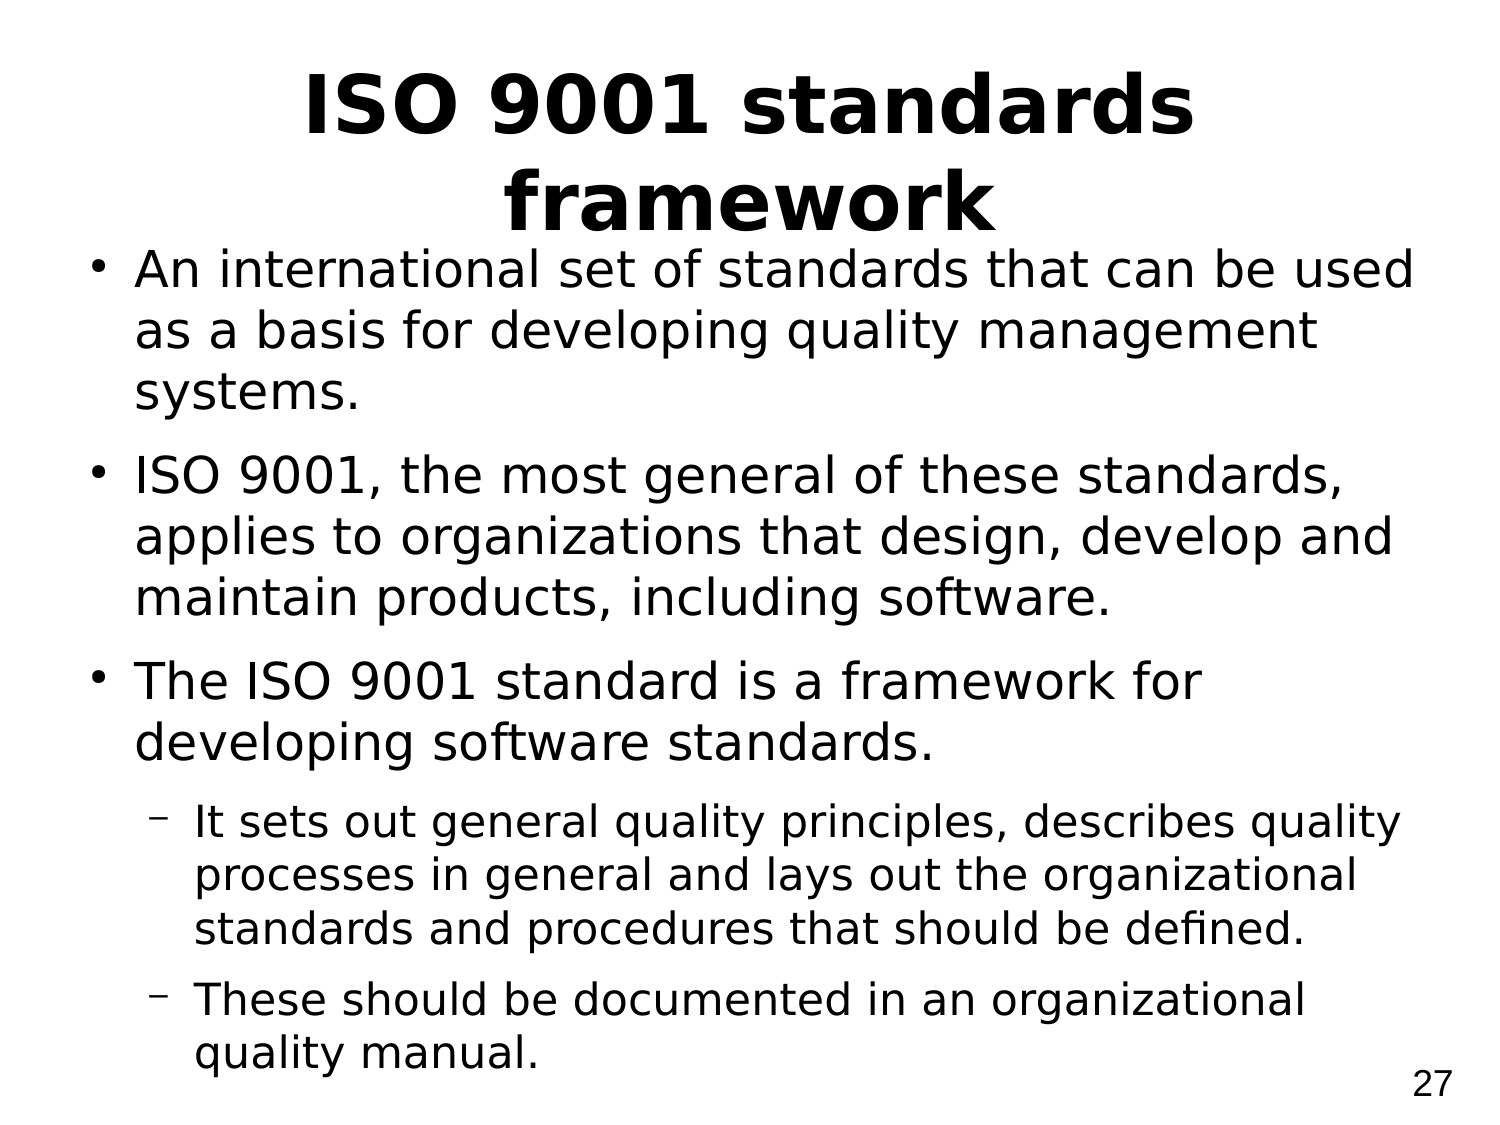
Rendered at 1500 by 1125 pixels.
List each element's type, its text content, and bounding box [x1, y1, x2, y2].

title ISO 9001 standards framework [75, 44, 1425, 177]
list An international set of standards that can be used as a basis for developing quality management systems. ISO 9001, the most general of these standards, applies to organizations that design, develop and maintain products, including software. The ISO 9001 standard is a framework for developing software standards. It sets out general quality principles, describes quality processes in general and lays out the organizational standards and procedures that should be defined. These should be documented in an organizational quality manual. [75, 236, 1425, 1093]
